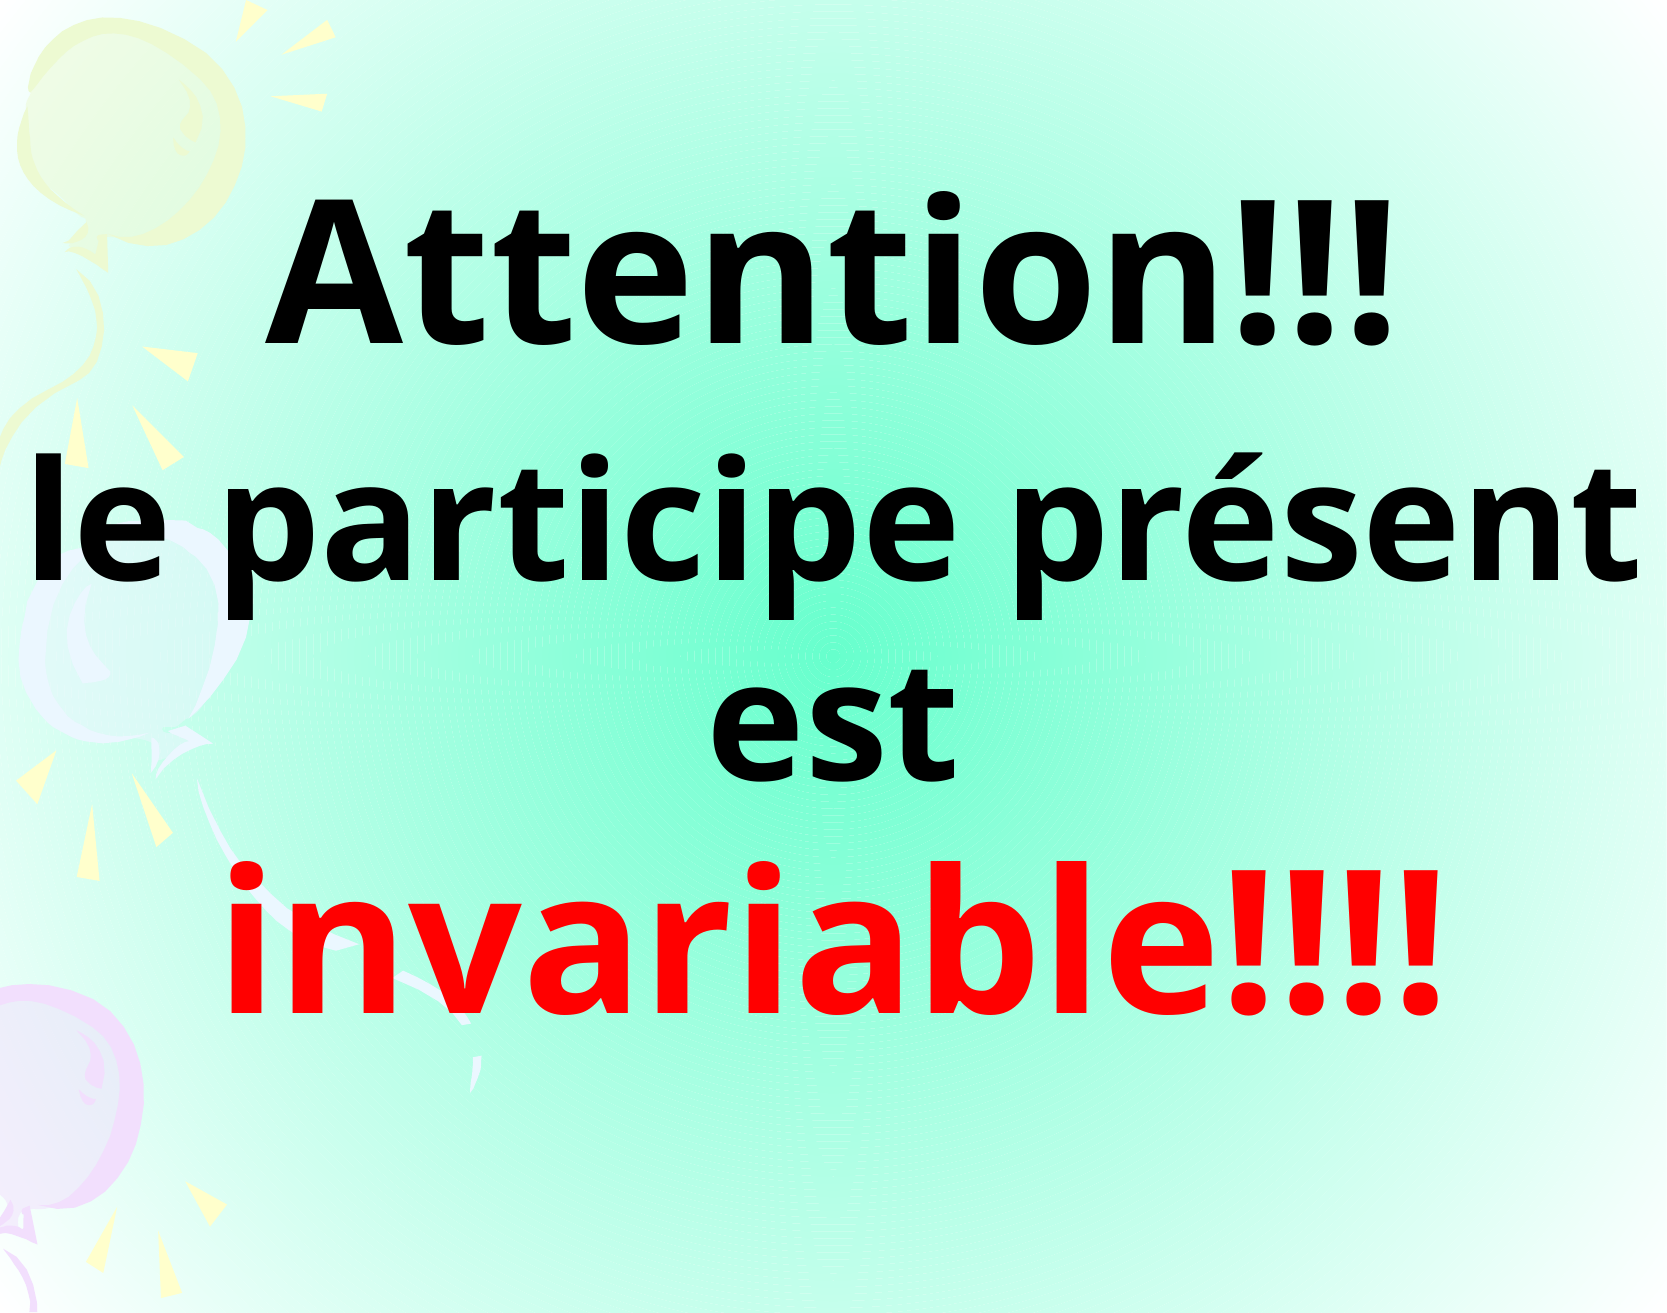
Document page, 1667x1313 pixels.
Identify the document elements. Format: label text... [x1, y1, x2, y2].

text_box Attention!!! le participe présent est invariable!!!! [0, 136, 1667, 1062]
